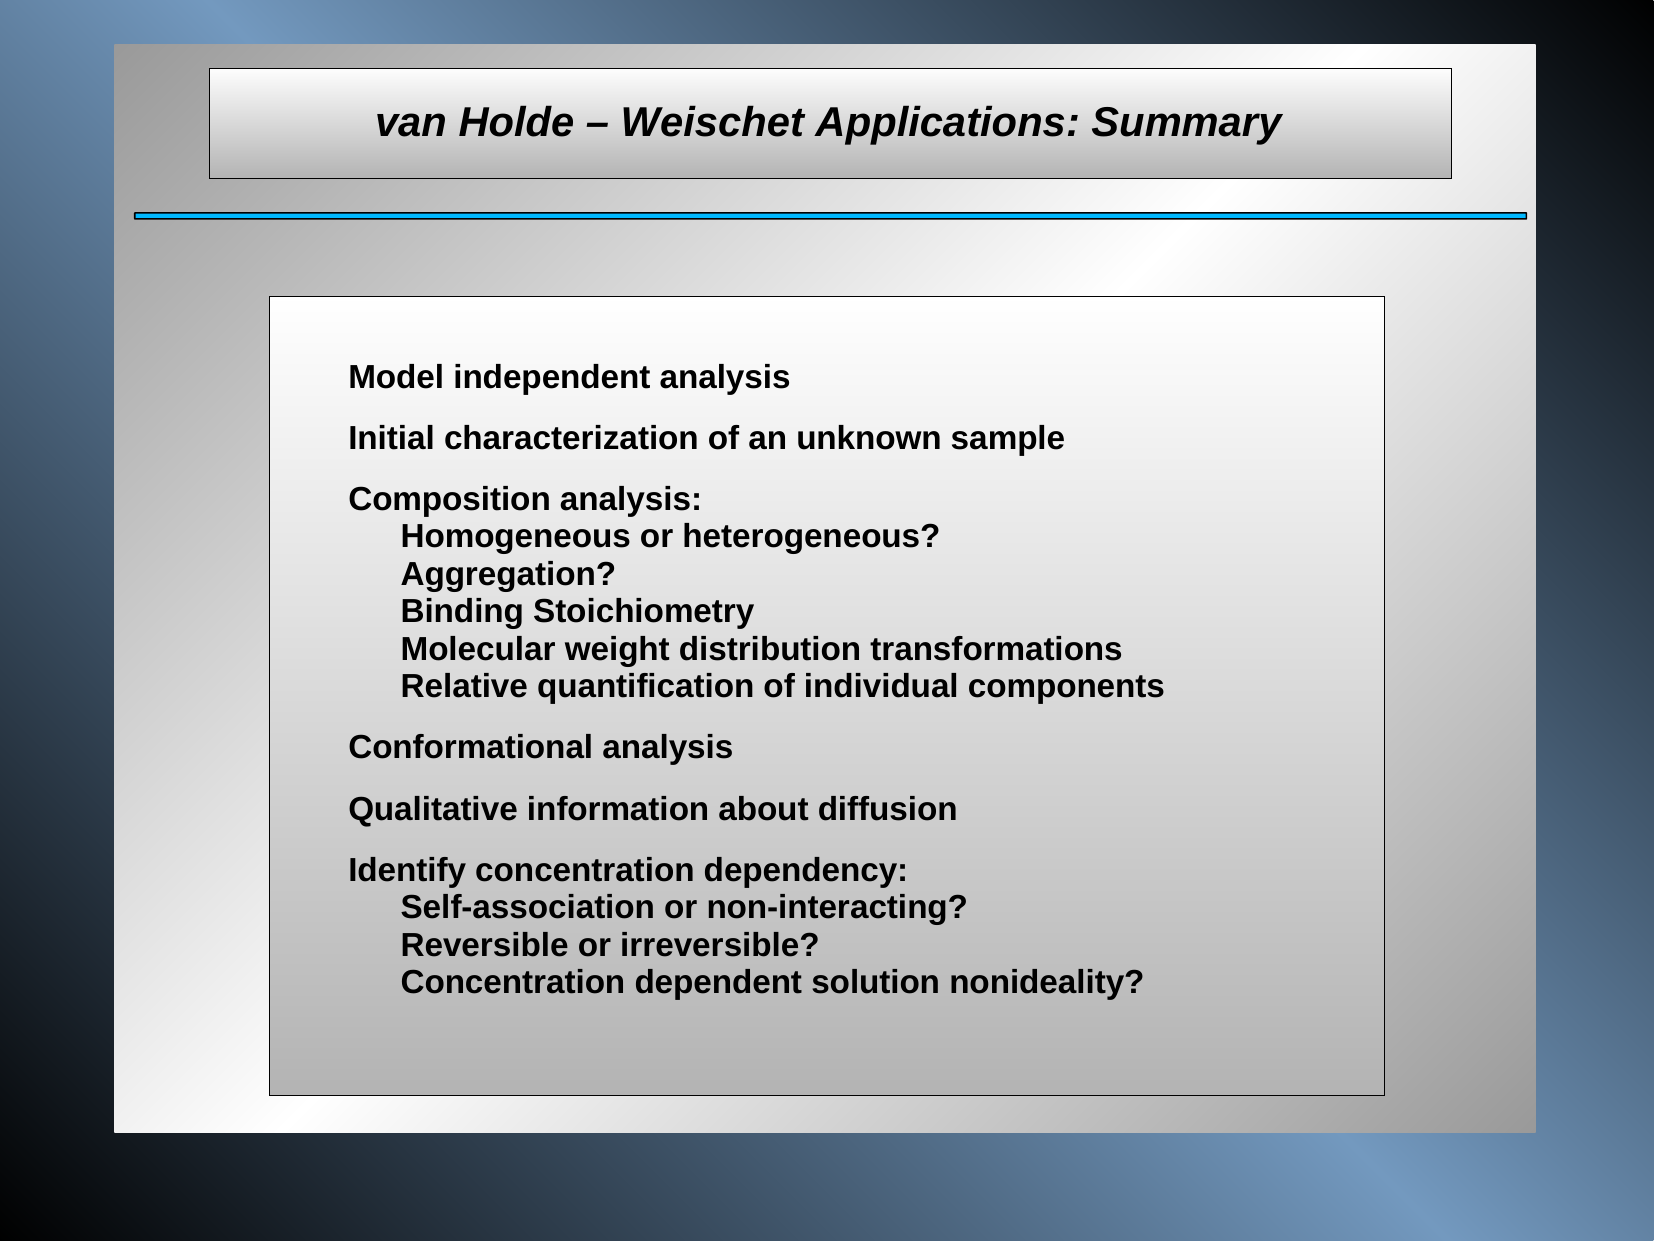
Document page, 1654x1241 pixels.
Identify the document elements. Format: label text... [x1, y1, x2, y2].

text_box van Holde – Weischet Applications: Summary [260, 98, 1397, 145]
text_box [134, 212, 1527, 219]
text_box Model independent analysis Initial characterization of an unknown sample Composition analysis: Homogeneous or heterogeneous? Aggregation? Binding Stoichiometry Molecular weight distribution transformations Relative quantification of individual components Conformational analysis Qualitative information about diffusion Identify concentration dependency: Self-association or non-interacting? Reversible or irreversible? Concentration dependent solution nonideality? [329, 357, 1324, 1001]
text_box [269, 296, 1385, 1096]
text_box [209, 68, 1452, 179]
